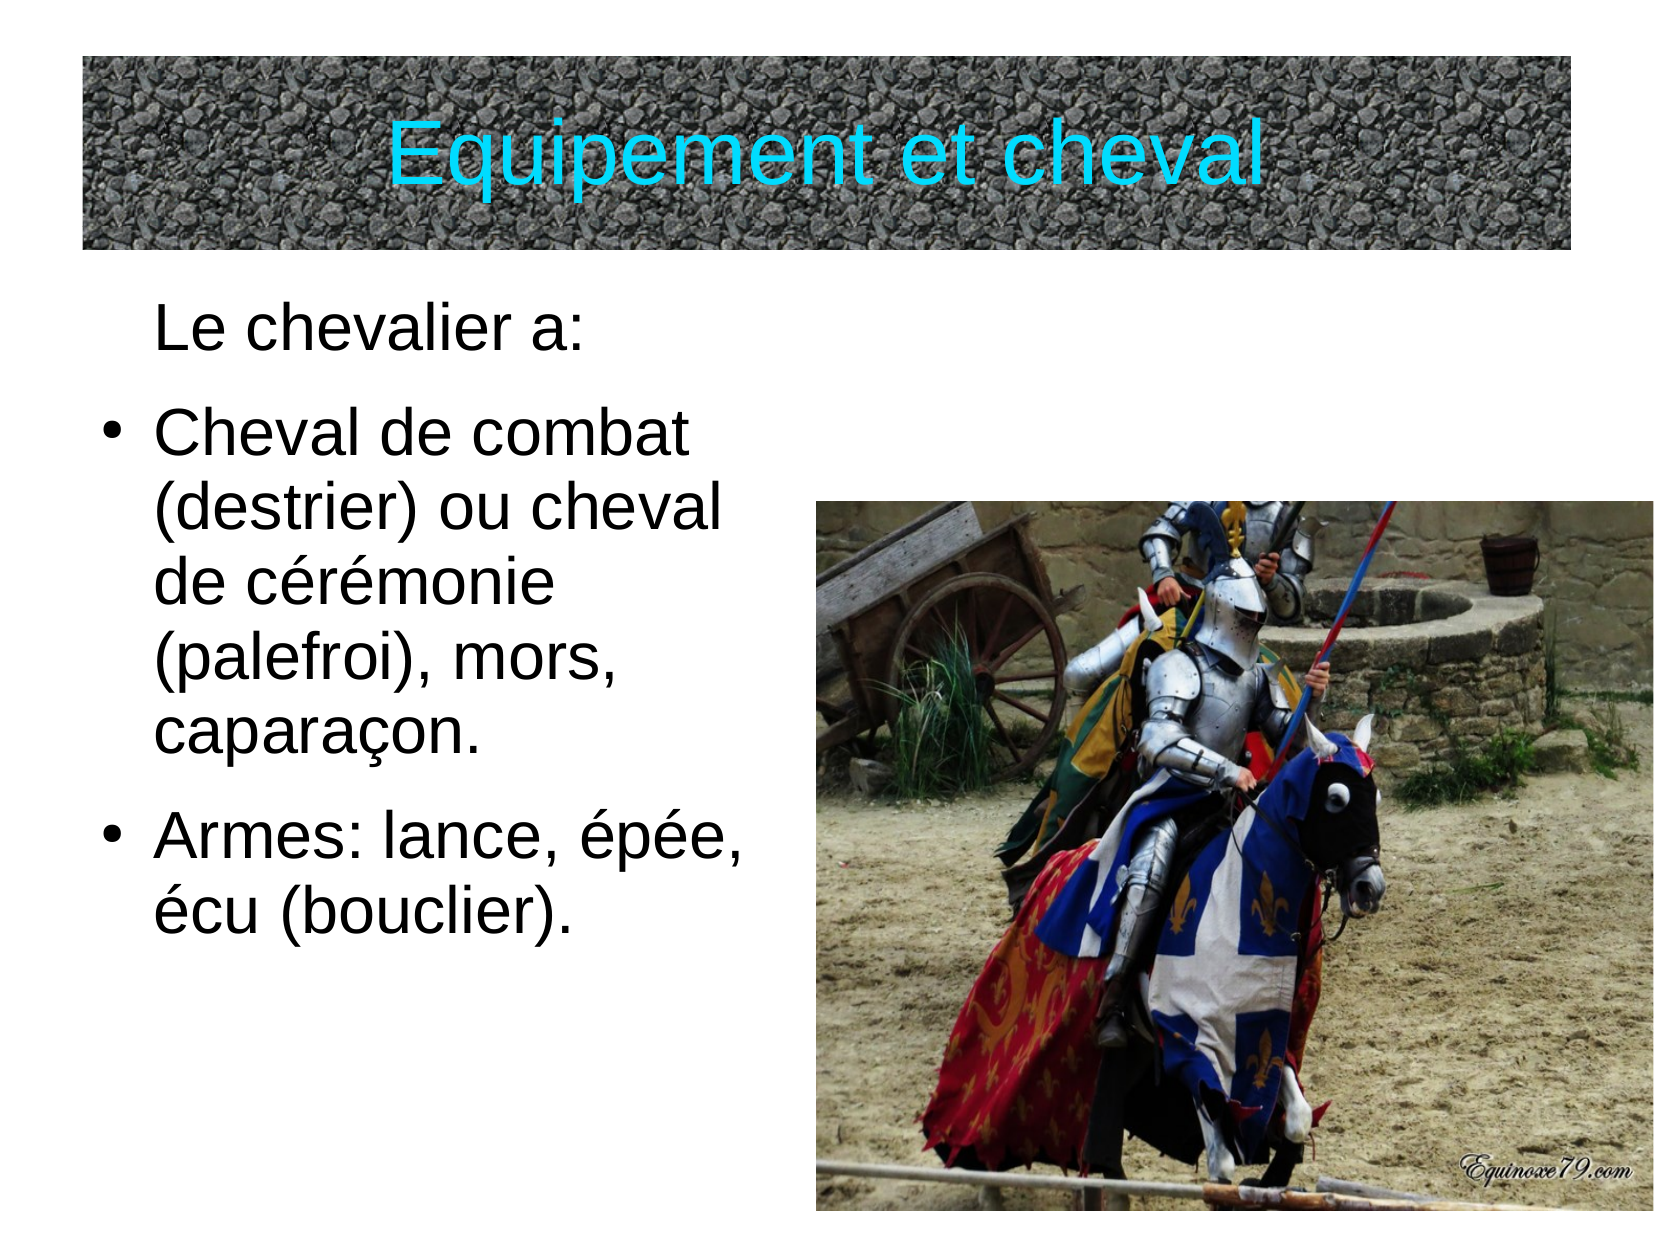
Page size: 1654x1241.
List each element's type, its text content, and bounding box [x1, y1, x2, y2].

title Equipement et cheval [82, 56, 1571, 250]
picture [816, 501, 1654, 1211]
list Le chevalier a: Cheval de combat (destrier) ou cheval de cérémonie (palefroi), mors, caparaçon. Armes: lance, épée, écu (bouclier). [82, 290, 809, 1094]
